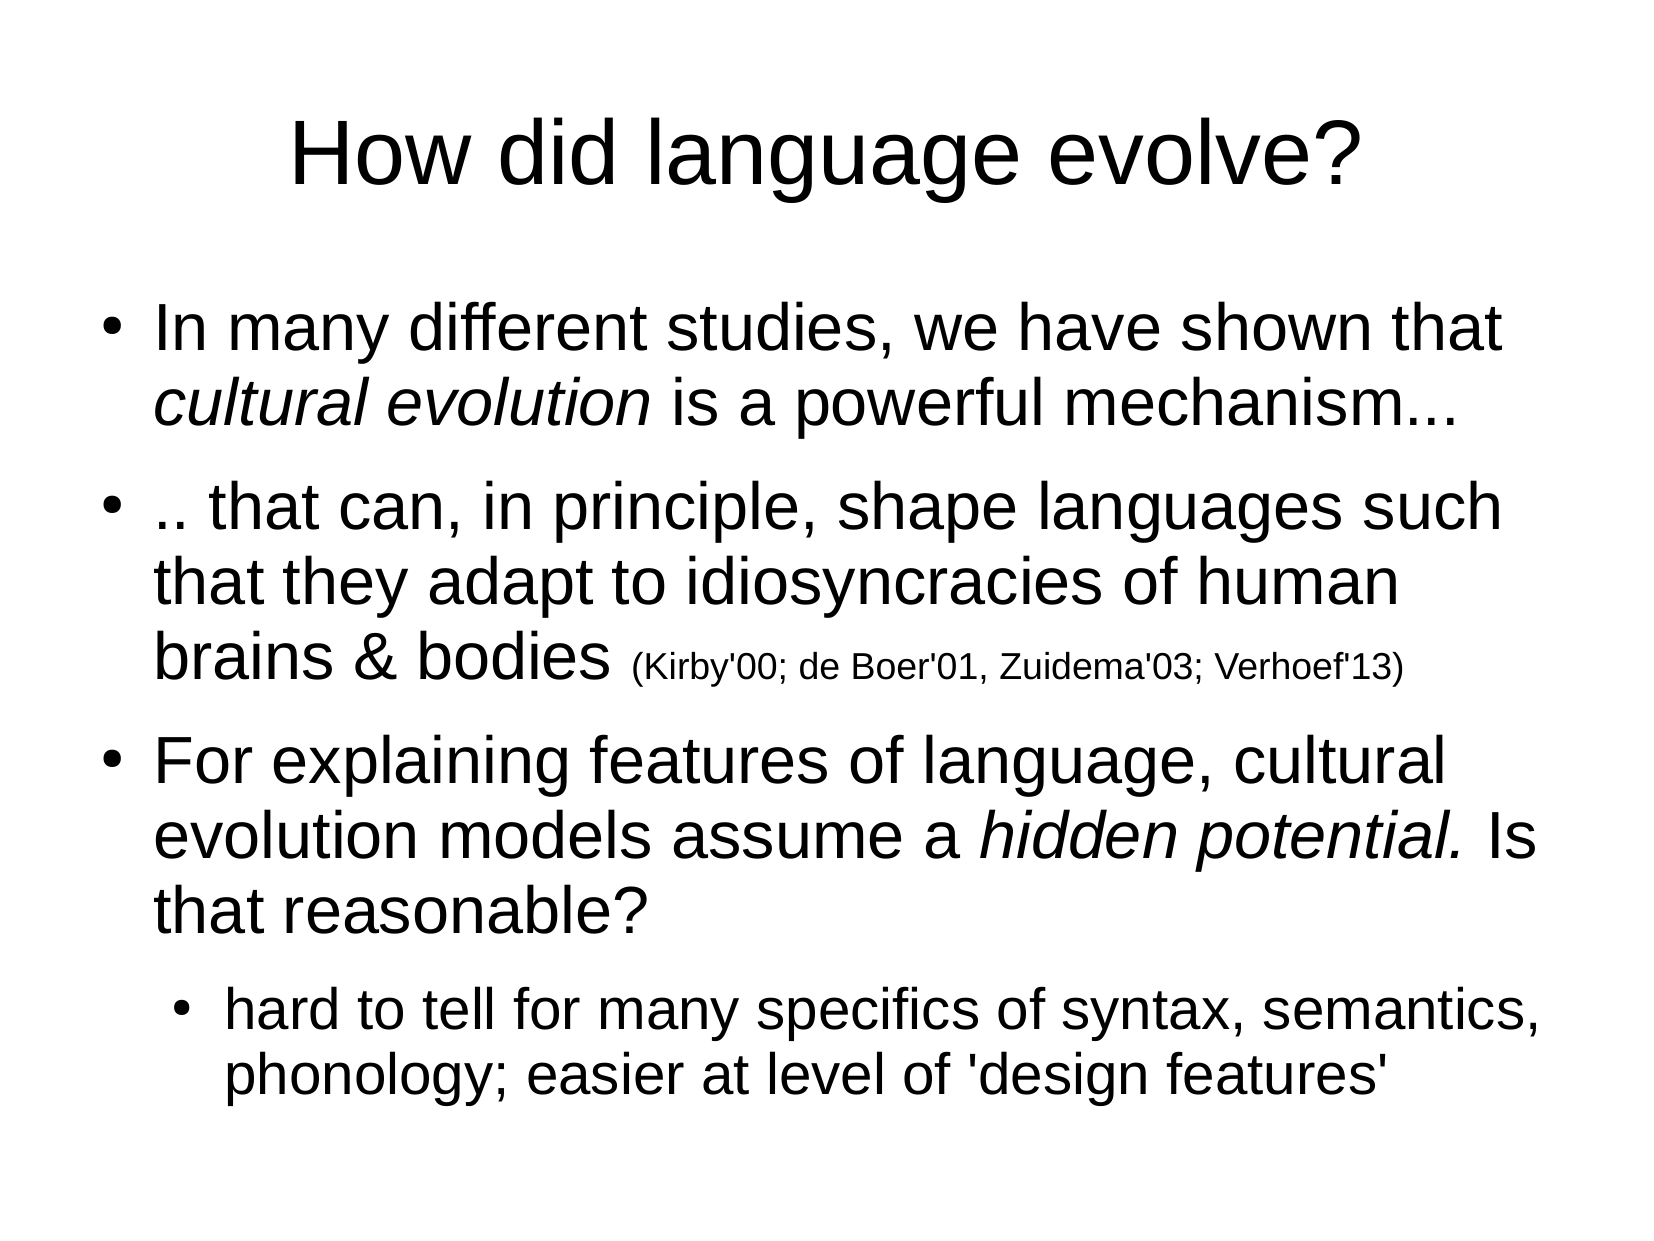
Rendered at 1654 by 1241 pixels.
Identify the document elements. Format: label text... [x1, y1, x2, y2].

title How did language evolve? [82, 56, 1571, 250]
list In many different studies, we have shown that cultural evolution is a powerful mechanism... .. that can, in principle, shape languages such that they adapt to idiosyncracies of human brains & bodies (Kirby'00; de Boer'01, Zuidema'03; Verhoef'13) For explaining features of language, cultural evolution models assume a hidden potential. Is that reasonable? hard to tell for many specifics of syntax, semantics, phonology; easier at level of 'design features' [82, 290, 1571, 1196]
